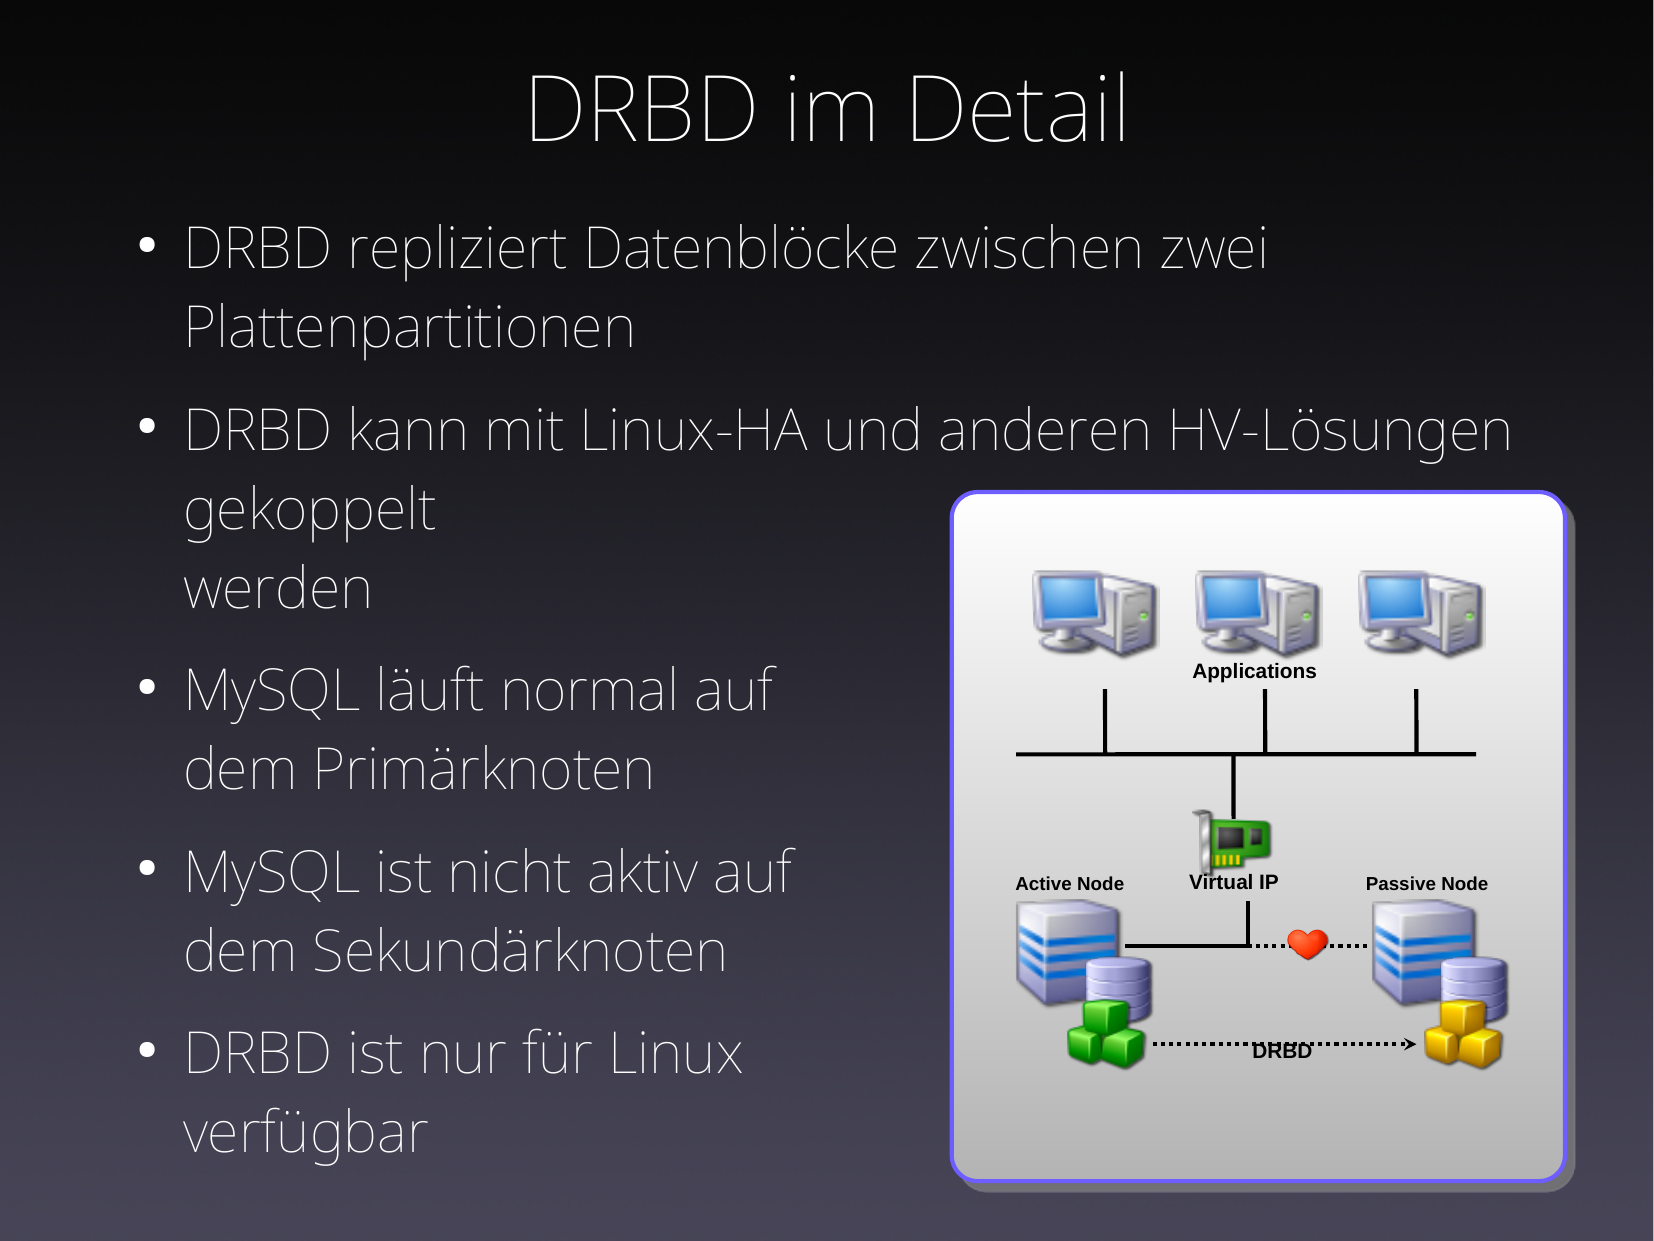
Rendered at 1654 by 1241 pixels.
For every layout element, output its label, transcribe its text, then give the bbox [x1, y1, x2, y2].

picture [0, 0, 1654, 1241]
text_box Passive Node [1357, 873, 1497, 908]
text_box Active Node [1000, 873, 1140, 908]
text_box Applications [1168, 659, 1341, 701]
text_box DRBD [1179, 1039, 1386, 1080]
title DRBD im Detail [121, 43, 1534, 152]
text_box Virtual IP [1180, 871, 1288, 912]
text_box [951, 492, 1565, 1182]
list DRBD repliziert Datenblöcke zwischen zwei Plattenpartitionen DRBD kann mit Linux-HA und anderen HV-Lösungen gekoppelt werden MySQL läuft normal auf dem Primärknoten MySQL ist nicht aktiv auf dem Sekundärknoten DRBD ist nur für Linux verfügbar [121, 206, 1534, 1182]
